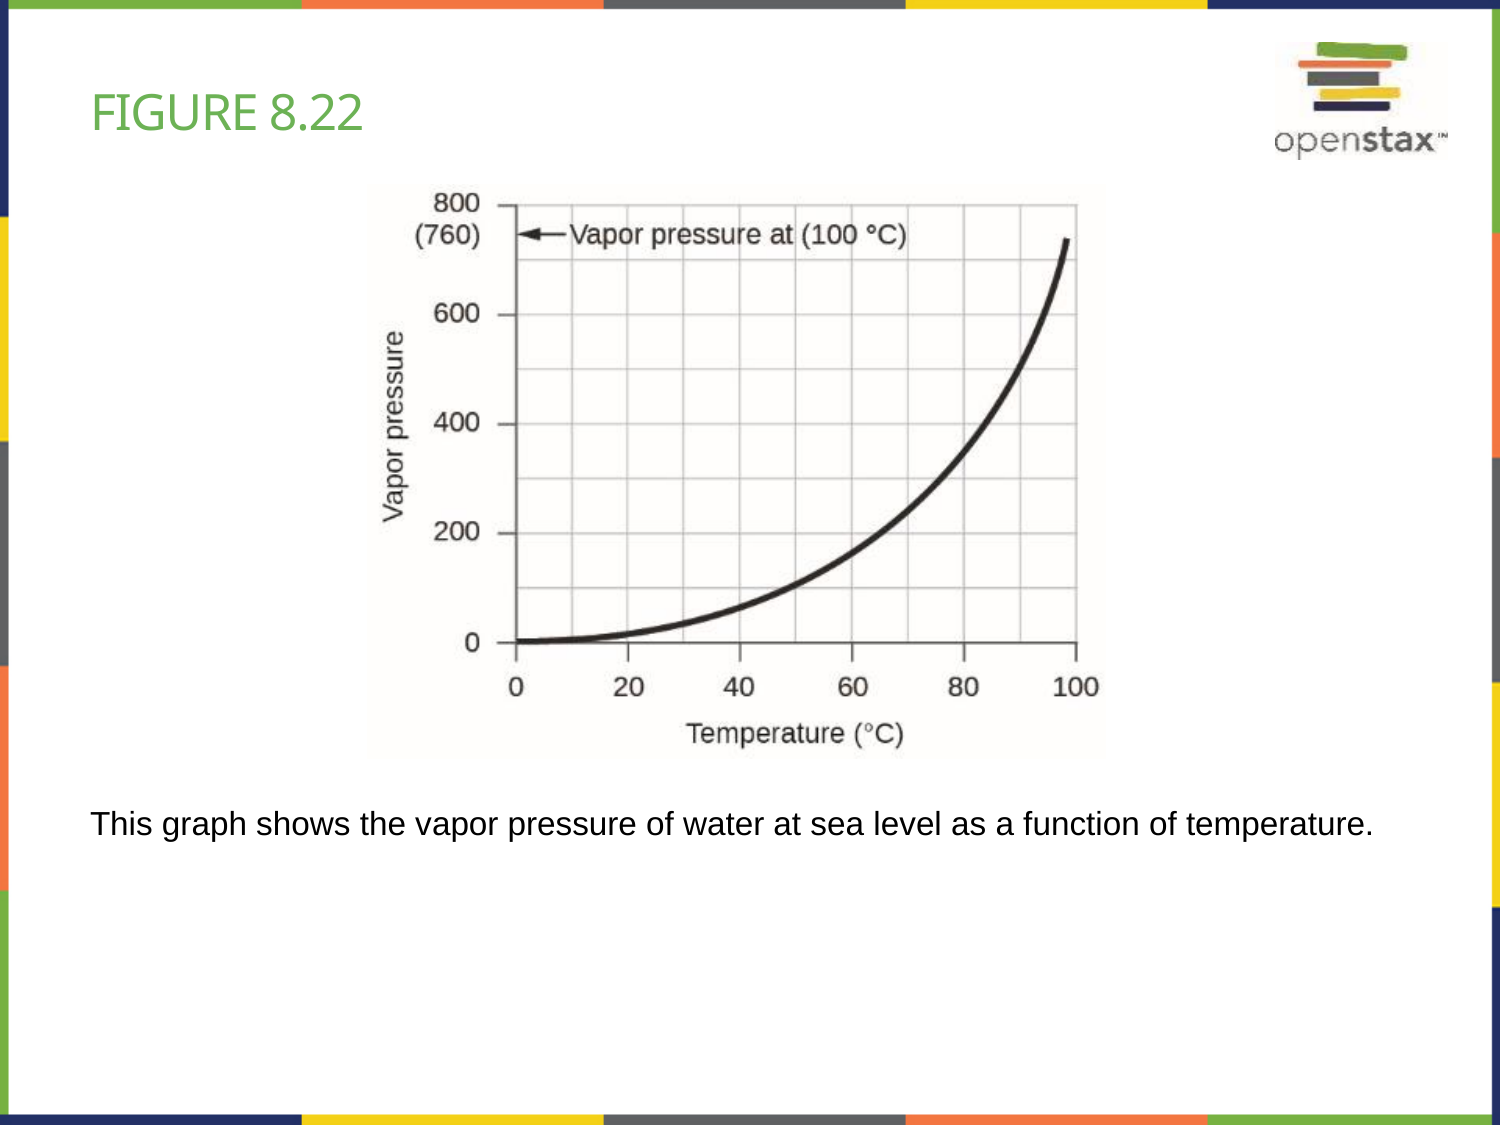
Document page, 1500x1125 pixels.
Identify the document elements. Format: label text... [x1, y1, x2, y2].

list This graph shows the vapor pressure of water at sea level as a function of temperature. [75, 794, 1398, 986]
picture [0, 0, 1500, 1125]
title Figure 8.22 [75, 39, 1398, 148]
